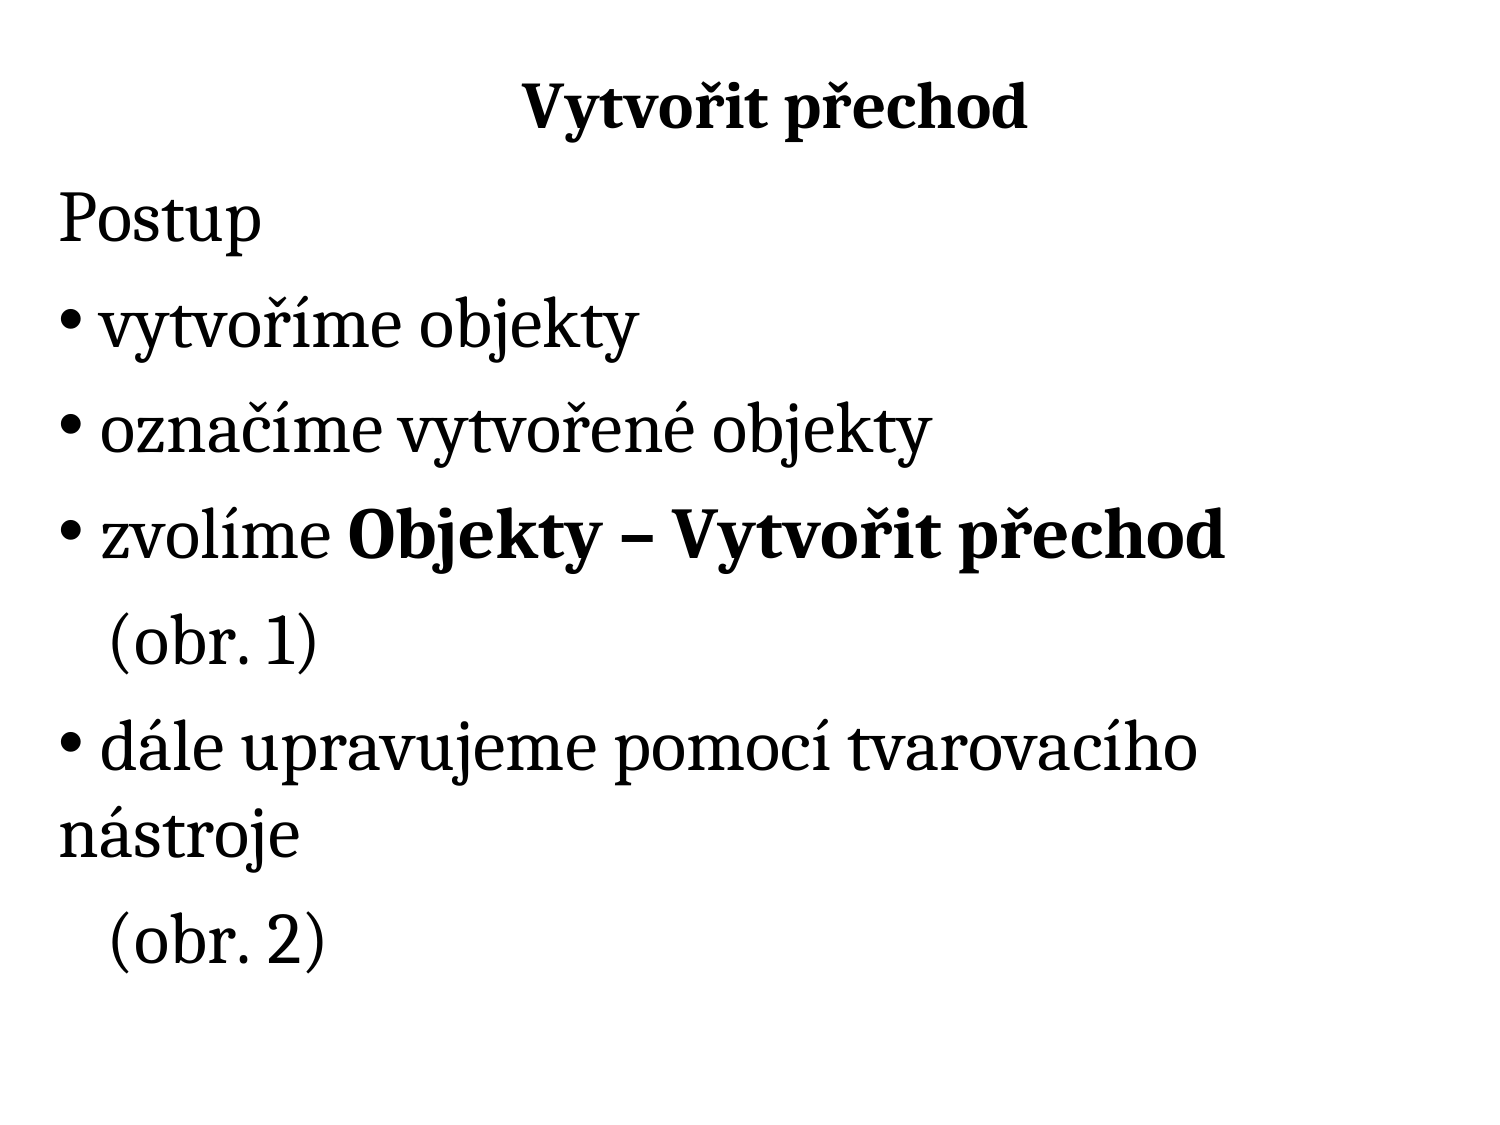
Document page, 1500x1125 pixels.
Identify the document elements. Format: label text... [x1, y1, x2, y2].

text_box Vytvořit přechod [0, 54, 1500, 151]
list Postup vytvoříme objekty označíme vytvořené objekty zvolíme Objekty – Vytvořit přechod (obr. 1) dále upravujeme pomocí tvarovacího nástroje (obr. 2) [0, 160, 1500, 1091]
